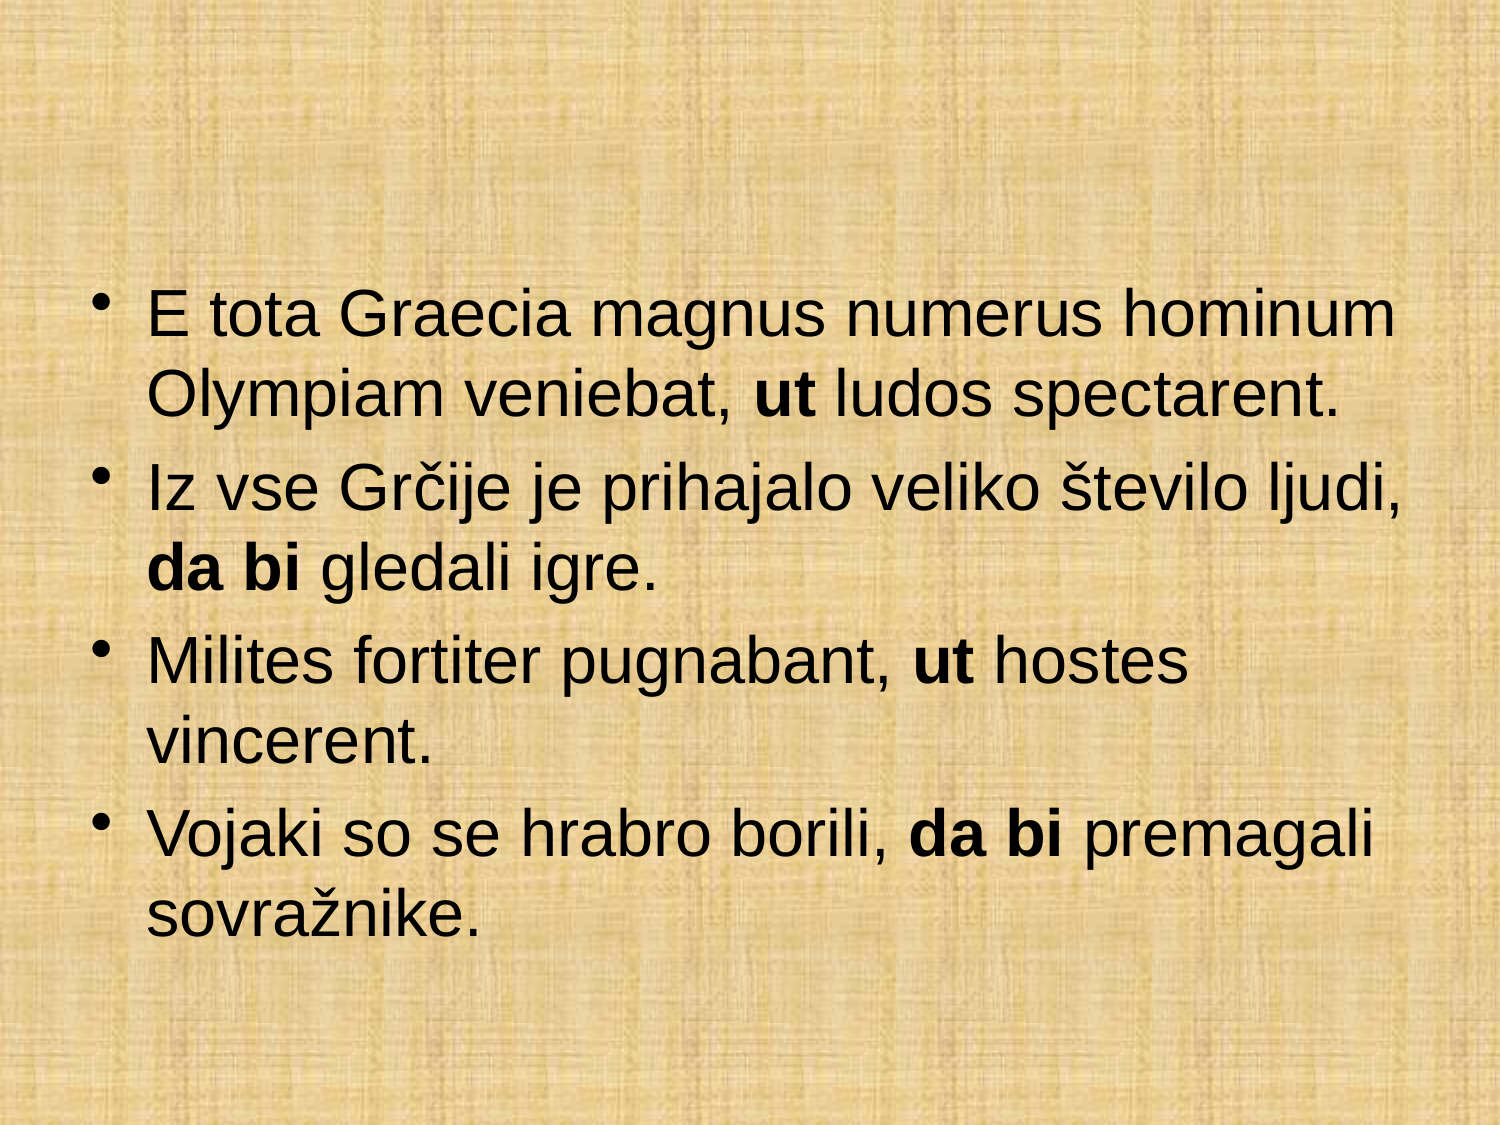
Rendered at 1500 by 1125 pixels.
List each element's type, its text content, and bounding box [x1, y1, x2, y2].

list E tota Graecia magnus numerus hominum Olympiam veniebat, ut ludos spectarent. Iz vse Grčije je prihajalo veliko število ljudi, da bi gledali igre. Milites fortiter pugnabant, ut hostes vincerent. Vojaki so se hrabro borili, da bi premagali sovražnike. [75, 262, 1425, 1005]
picture [0, 0, 1500, 1125]
